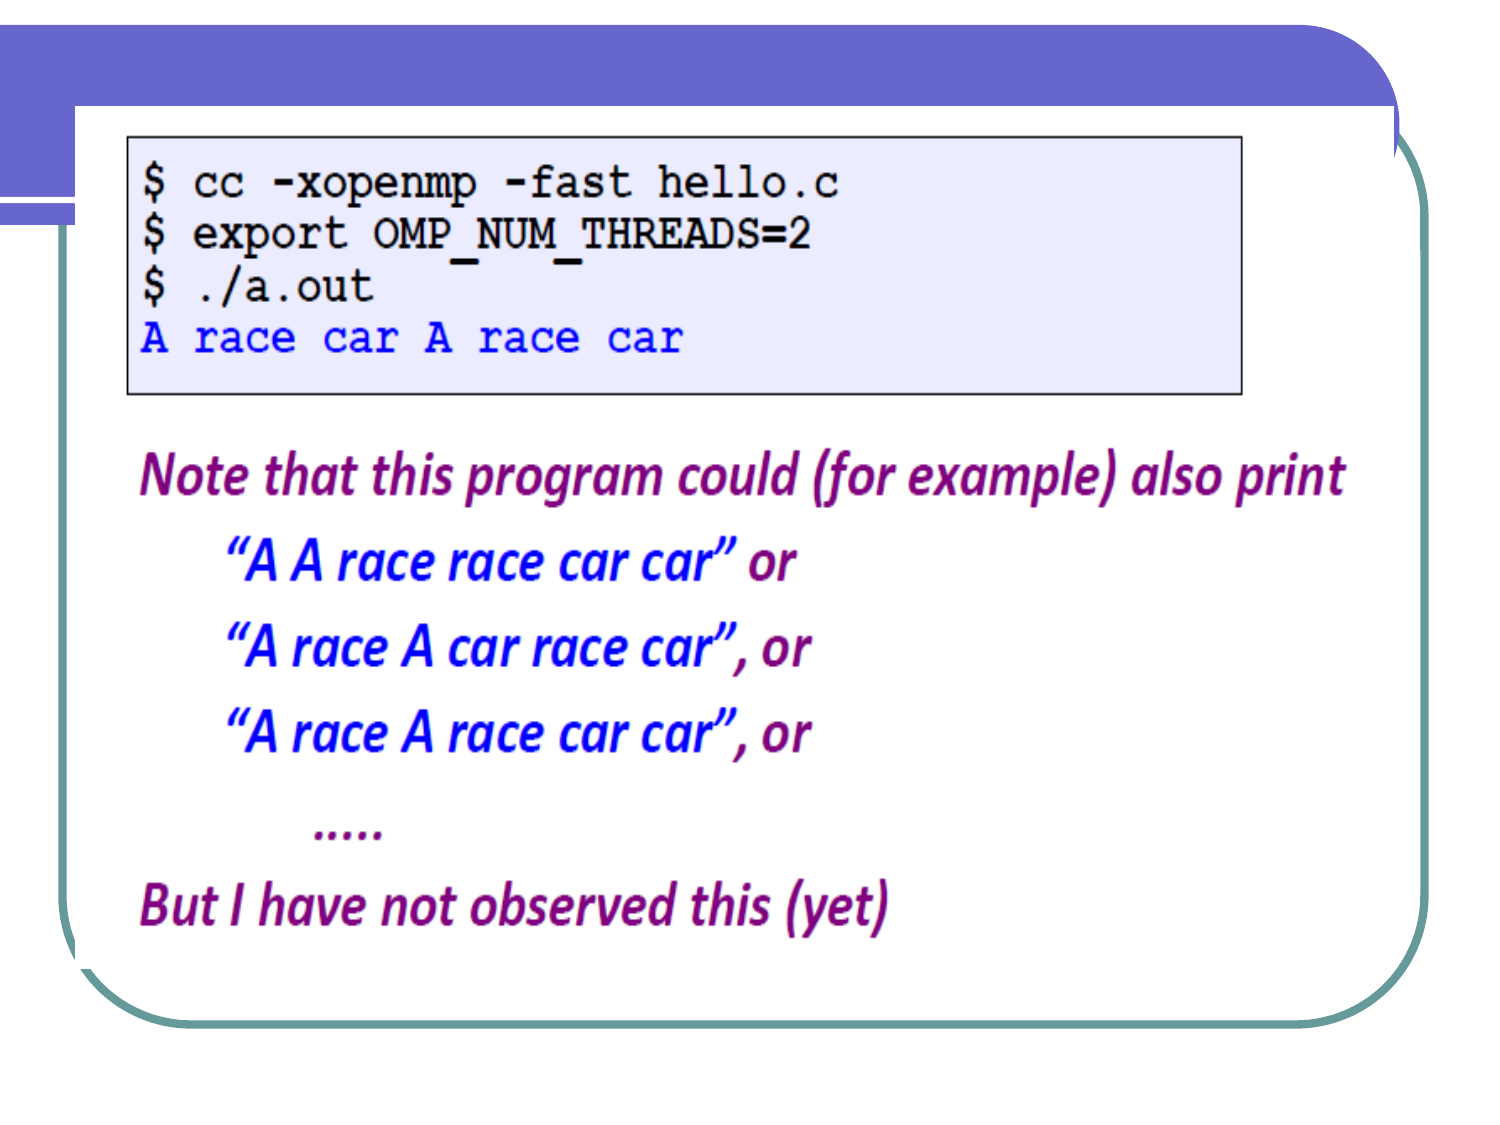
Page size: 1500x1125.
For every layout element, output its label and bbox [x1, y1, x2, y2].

picture [75, 106, 1394, 969]
